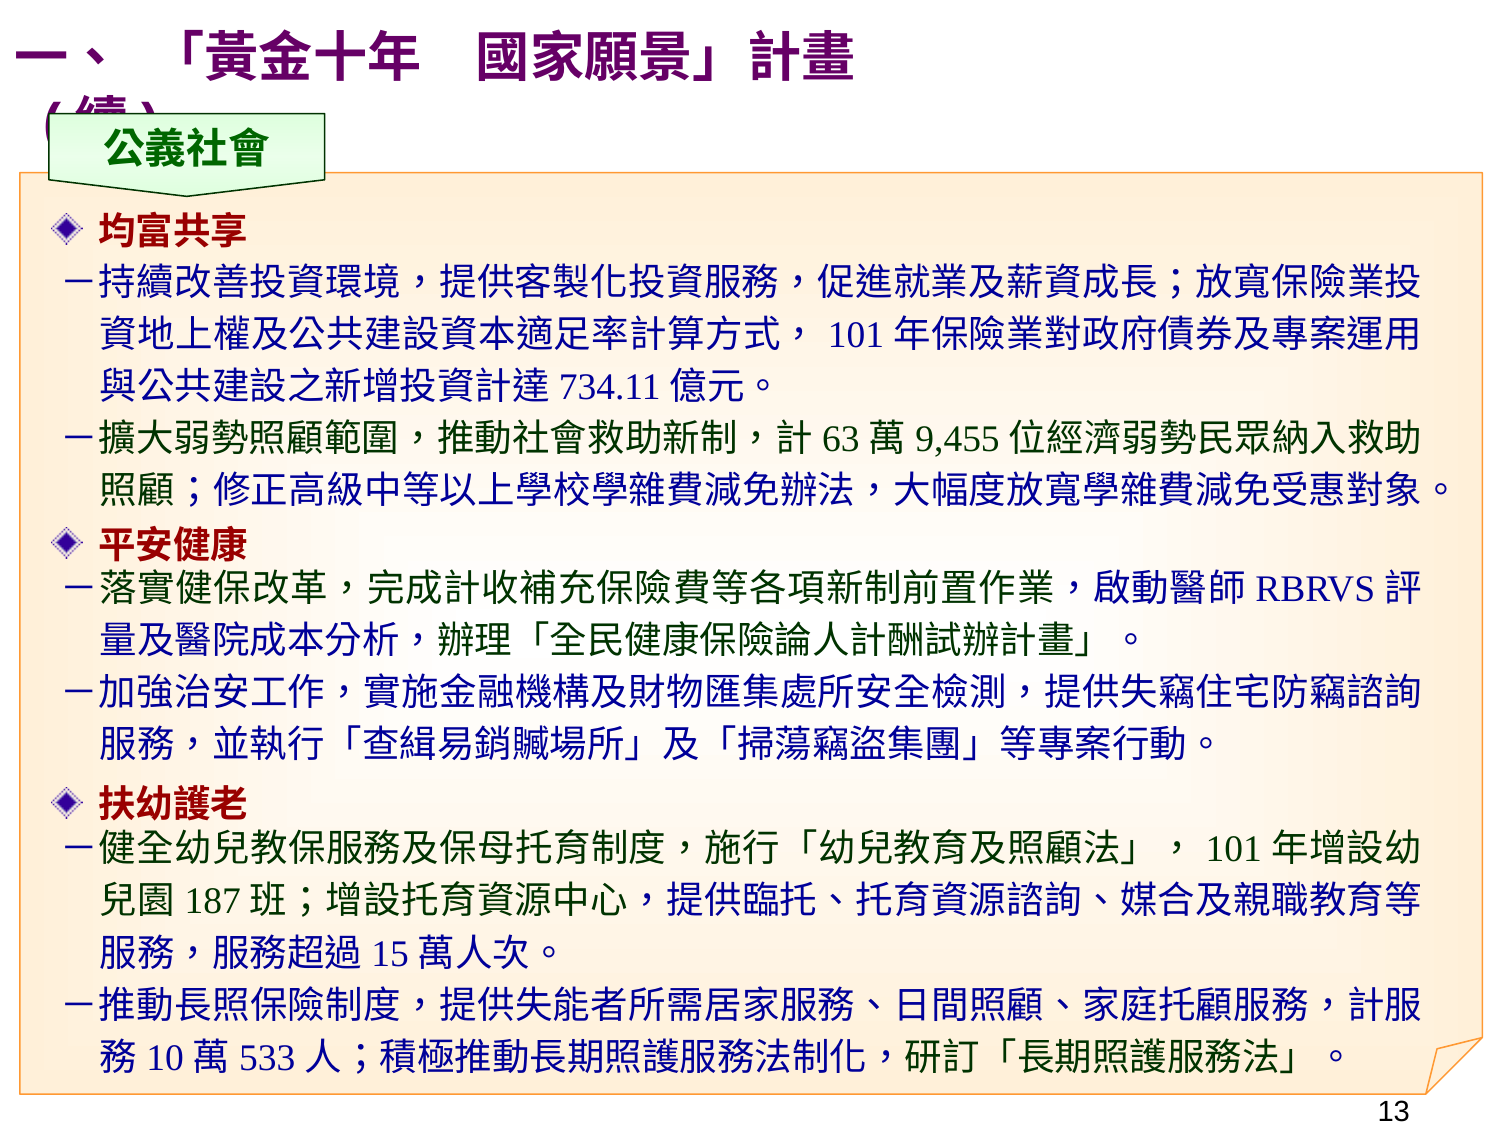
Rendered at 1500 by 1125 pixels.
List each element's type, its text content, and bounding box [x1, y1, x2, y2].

text_box 扶幼護老 [36, 770, 1447, 834]
text_box 均富共享 [103, 222, 129, 243]
text_box 扶幼護老 [146, 797, 158, 809]
text_box [1438, 485, 1445, 493]
text_box －持續改善投資環境，提供客製化投資服務，促進就業及薪資成長；放寬保險業投資地上權及公共建設資本適足率計算方式，101年保險業對政府債券及專案運用與公共建設之新增投資計達734.11億元。 －擴大弱勢照顧範圍，推動社會救助新制，計63萬9,455位經濟弱勢民眾納入救助照顧；修正高級中等以上學校學雜費減免辦法，大幅度放寬學雜費減免受惠對象。 [45, 243, 1438, 522]
text_box 均富共享 [36, 196, 1447, 260]
text_box 公義社會 [48, 113, 325, 196]
text_box 一、 「黃金十年 國家願景」計畫(續) [14, 22, 951, 109]
text_box 平安健康 [181, 531, 188, 549]
text_box [19, 172, 1432, 1095]
text_box 12 [1362, 1084, 1500, 1125]
text_box －健全幼兒教保服務及保母托育制度，施行「幼兒教育及照顧法」，101年增設幼兒園187班；增設托育資源中心，提供臨托、托育資源諮詢、媒合及親職教育等服務，服務超過15萬人次。 －推動長照保險制度，提供失能者所需居家服務、日間照顧、家庭托顧服務，計服務10萬533人；積極推動長期照護服務法制化，研訂「長期照護服務法」。 [45, 809, 1438, 1088]
text_box [199, 172, 1483, 1082]
text_box 平安健康 [218, 533, 229, 549]
text_box 平安健康 [36, 510, 1447, 574]
text_box －落實健保改革，完成計收補充保險費等各項新制前置作業，啟動醫師RBRVS評量及醫院成本分析，辦理「全民健康保險論人計酬試辦計畫」。 －加強治安工作，實施金融機構及財物匯集處所安全檢測，提供失竊住宅防竊諮詢服務，並執行「查緝易銷贓場所」及「掃蕩竊盜集團」等專案行動。 [45, 549, 1438, 776]
